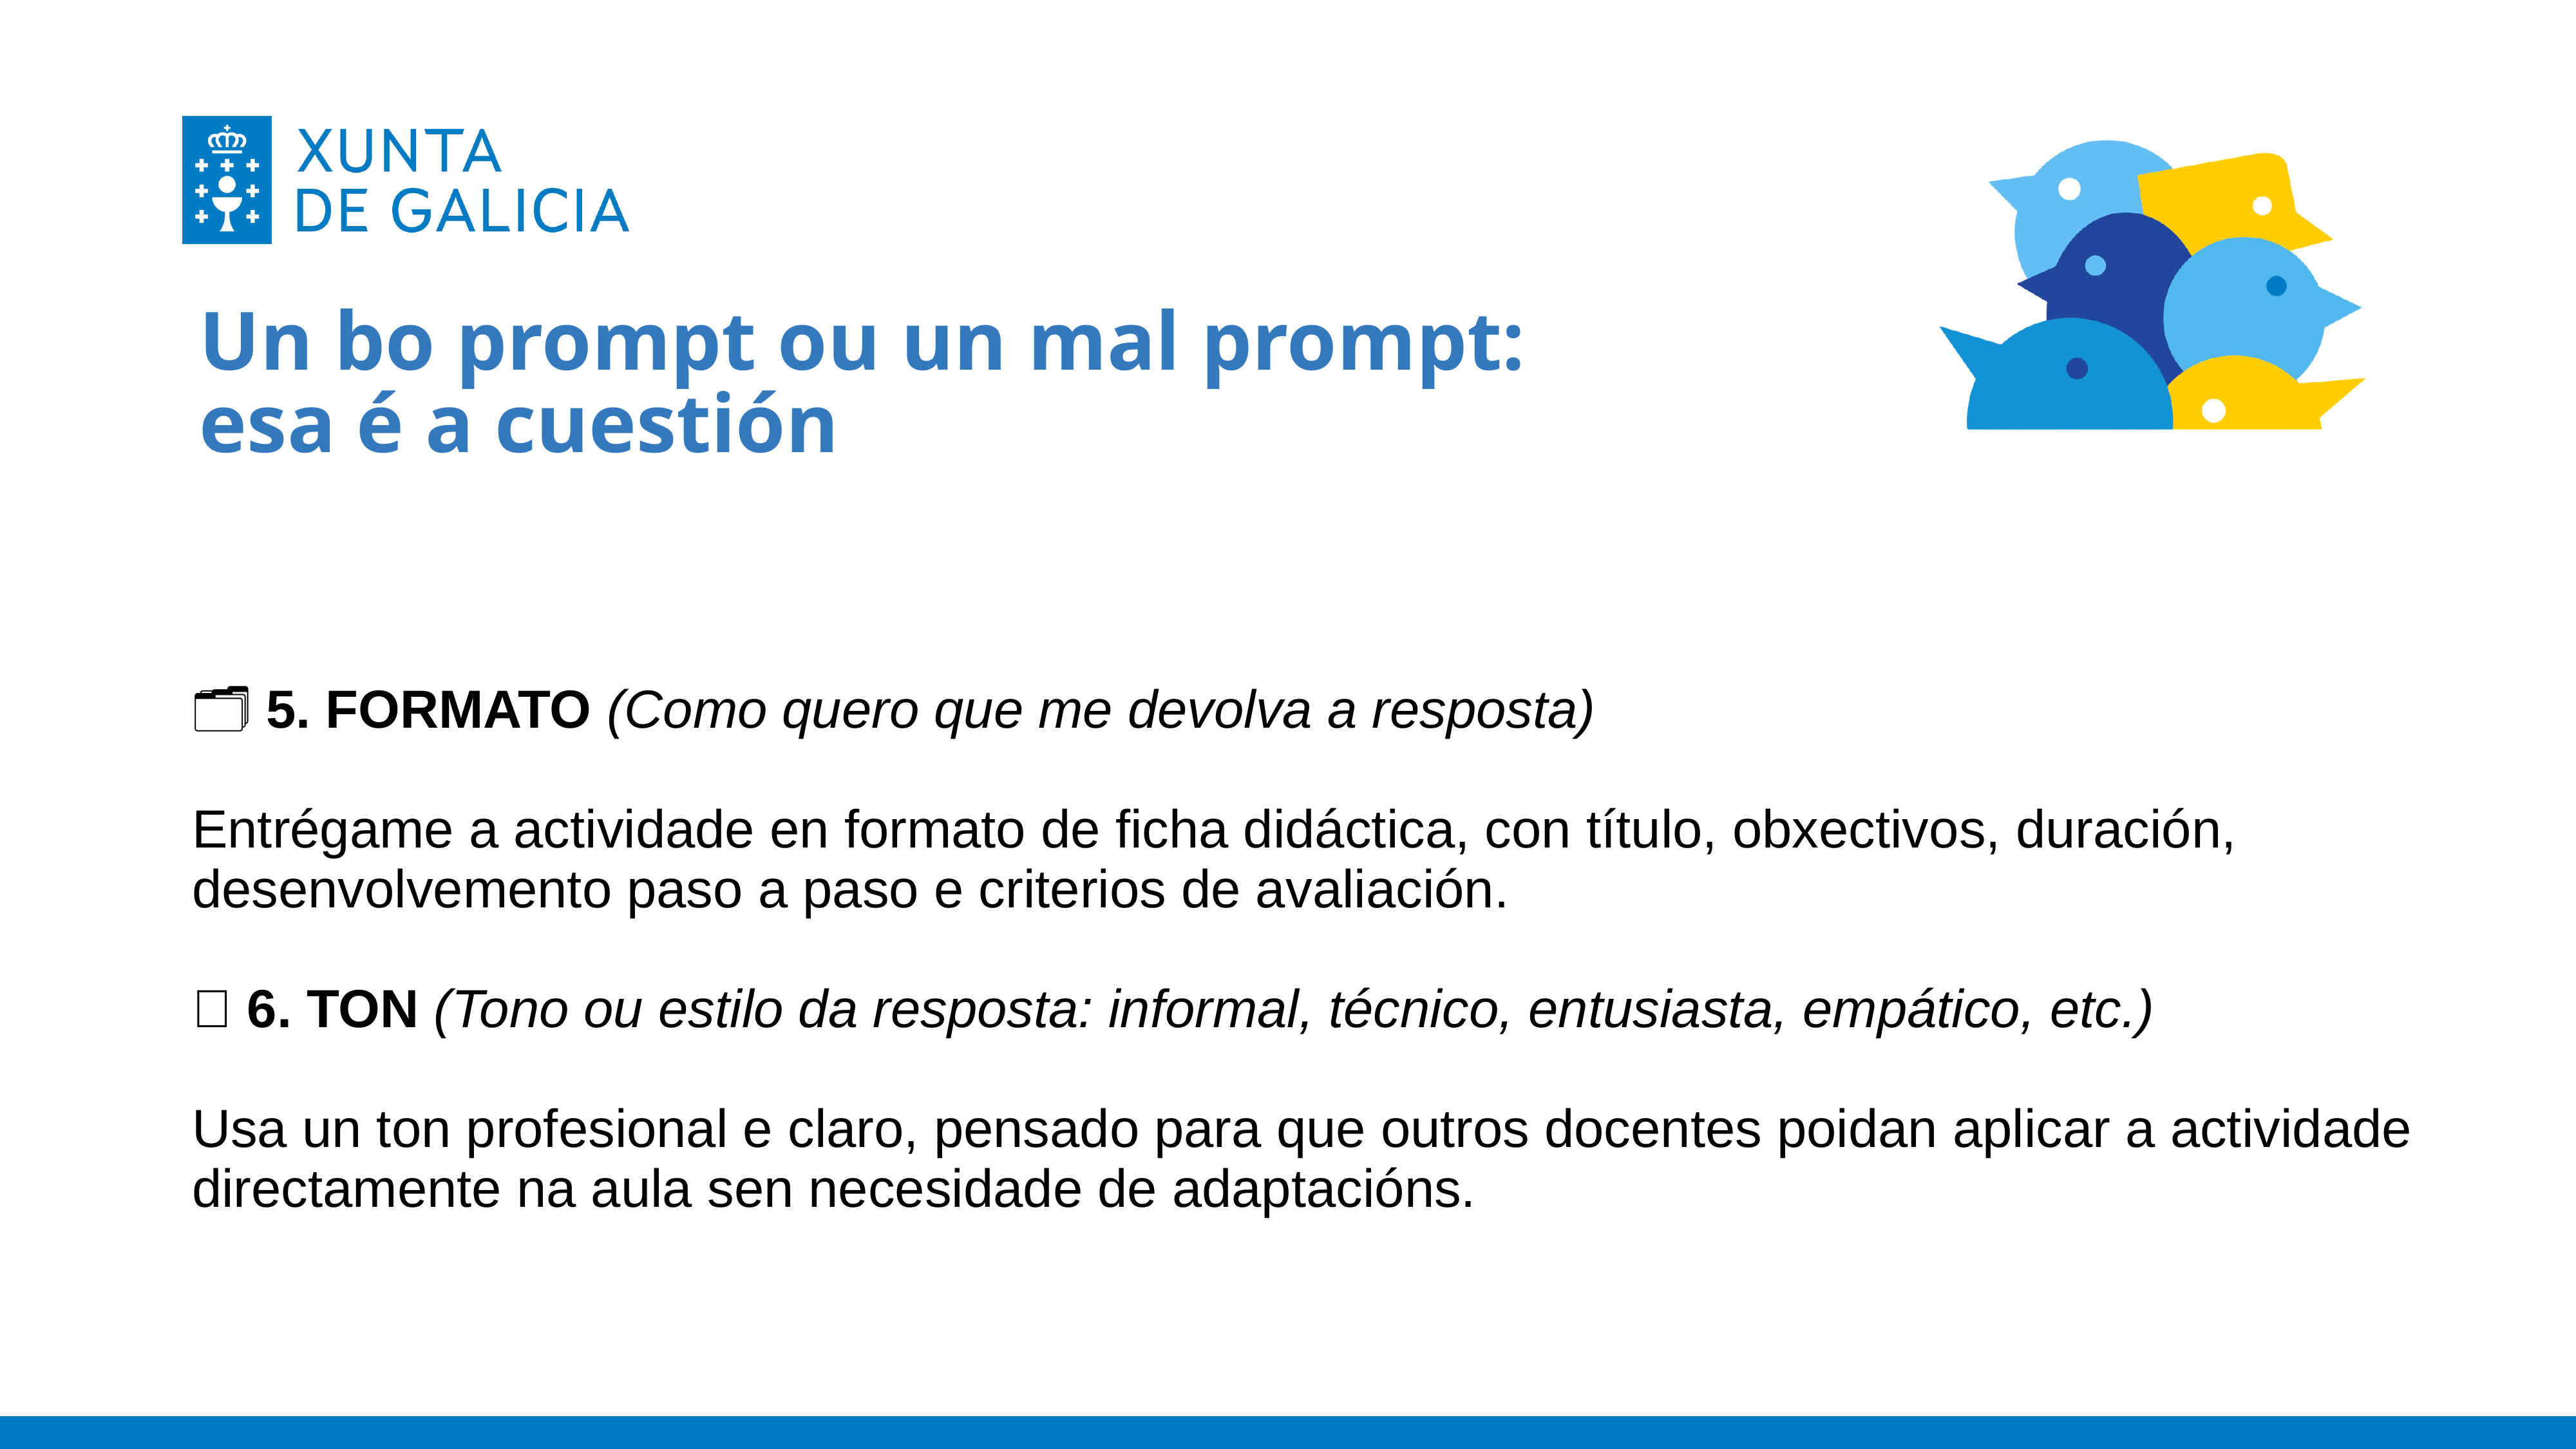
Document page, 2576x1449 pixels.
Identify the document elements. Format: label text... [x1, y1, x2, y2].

text_box [0, 1416, 2576, 1449]
picture [182, 116, 629, 244]
text_box Un bo prompt ou un mal prompt: esa é a cuestión [190, 299, 1933, 480]
text_box 🗂 5. FORMATO (Como quero que me devolva a resposta) Entrégame a actividade en formato de ficha didáctica, con título, obxectivos, duración, desenvolvemento paso a paso e criterios de avaliación. 🎨 6. TON (Tono ou estilo da resposta: informal, técnico, entusiasta, empático, etc.) Usa un ton profesional e claro, pensado para que outros docentes poidan aplicar a actividade directamente na aula sen necesidade de adaptacións. [182, 566, 2472, 1362]
picture [1902, 121, 2396, 433]
